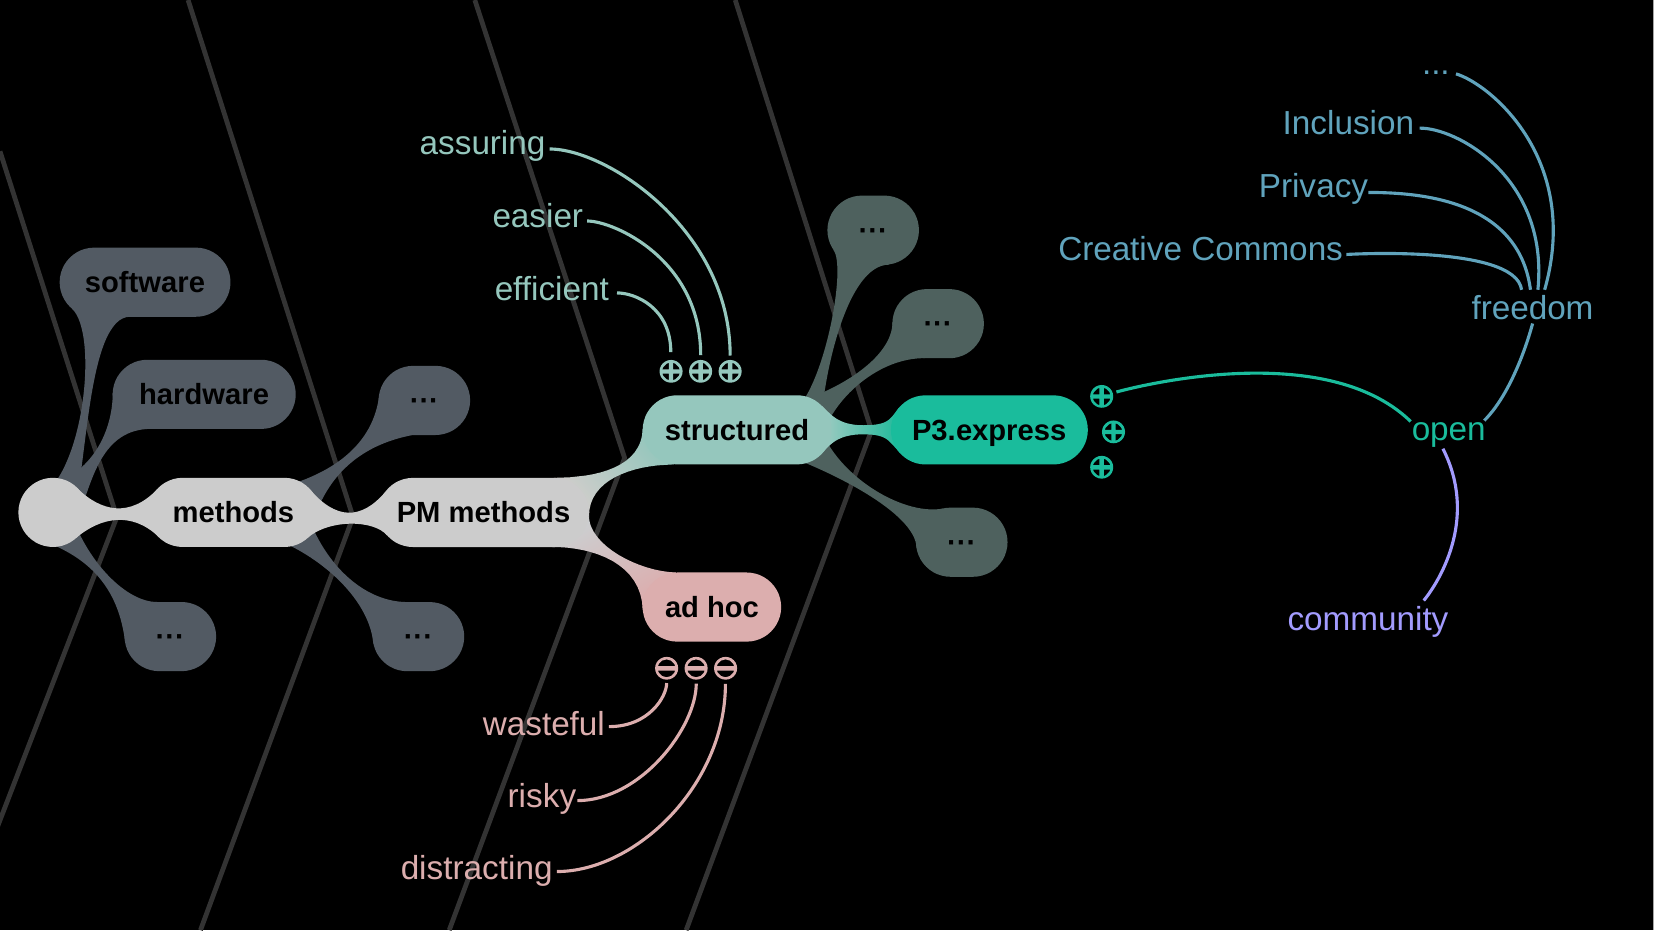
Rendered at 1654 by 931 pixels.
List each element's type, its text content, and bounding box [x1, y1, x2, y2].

text_box [714, 656, 738, 680]
text_box ··· [124, 602, 217, 672]
text_box Privacy [1244, 160, 1383, 213]
text_box ··· [892, 289, 984, 359]
text_box ··· [827, 195, 919, 265]
text_box wasteful [468, 697, 620, 750]
text_box [655, 656, 679, 680]
text_box distracting [386, 842, 568, 895]
text_box open [1397, 402, 1501, 455]
text_box easier [477, 190, 598, 243]
text_box [689, 359, 713, 383]
text_box [1101, 420, 1126, 444]
text_box ··· [916, 507, 1008, 577]
text_box [292, 402, 413, 635]
text_box [557, 435, 672, 512]
text_box P3.express [890, 395, 1088, 465]
text_box assuring [404, 117, 561, 170]
text_box software [59, 247, 231, 317]
text_box [718, 359, 742, 383]
text_box [684, 656, 708, 680]
text_box ··· [378, 365, 471, 436]
text_box ··· [372, 602, 465, 672]
text_box efficient [480, 263, 624, 316]
text_box [18, 311, 158, 635]
text_box risky [492, 770, 591, 822]
text_box ad hoc [642, 572, 782, 642]
text_box [1090, 384, 1114, 408]
text_box PM methods [385, 477, 590, 548]
text_box structured [642, 395, 832, 465]
text_box freedom [1456, 282, 1609, 335]
text_box [806, 252, 938, 544]
text_box hardware [112, 359, 296, 429]
text_box Inclusion [1267, 97, 1429, 150]
text_box [659, 359, 683, 383]
text_box [1090, 455, 1114, 479]
text_box methods [148, 477, 309, 547]
text_box [555, 513, 671, 602]
text_box ... [1407, 36, 1465, 89]
text_box Creative Commons [1043, 223, 1358, 276]
text_box community [1272, 593, 1464, 646]
